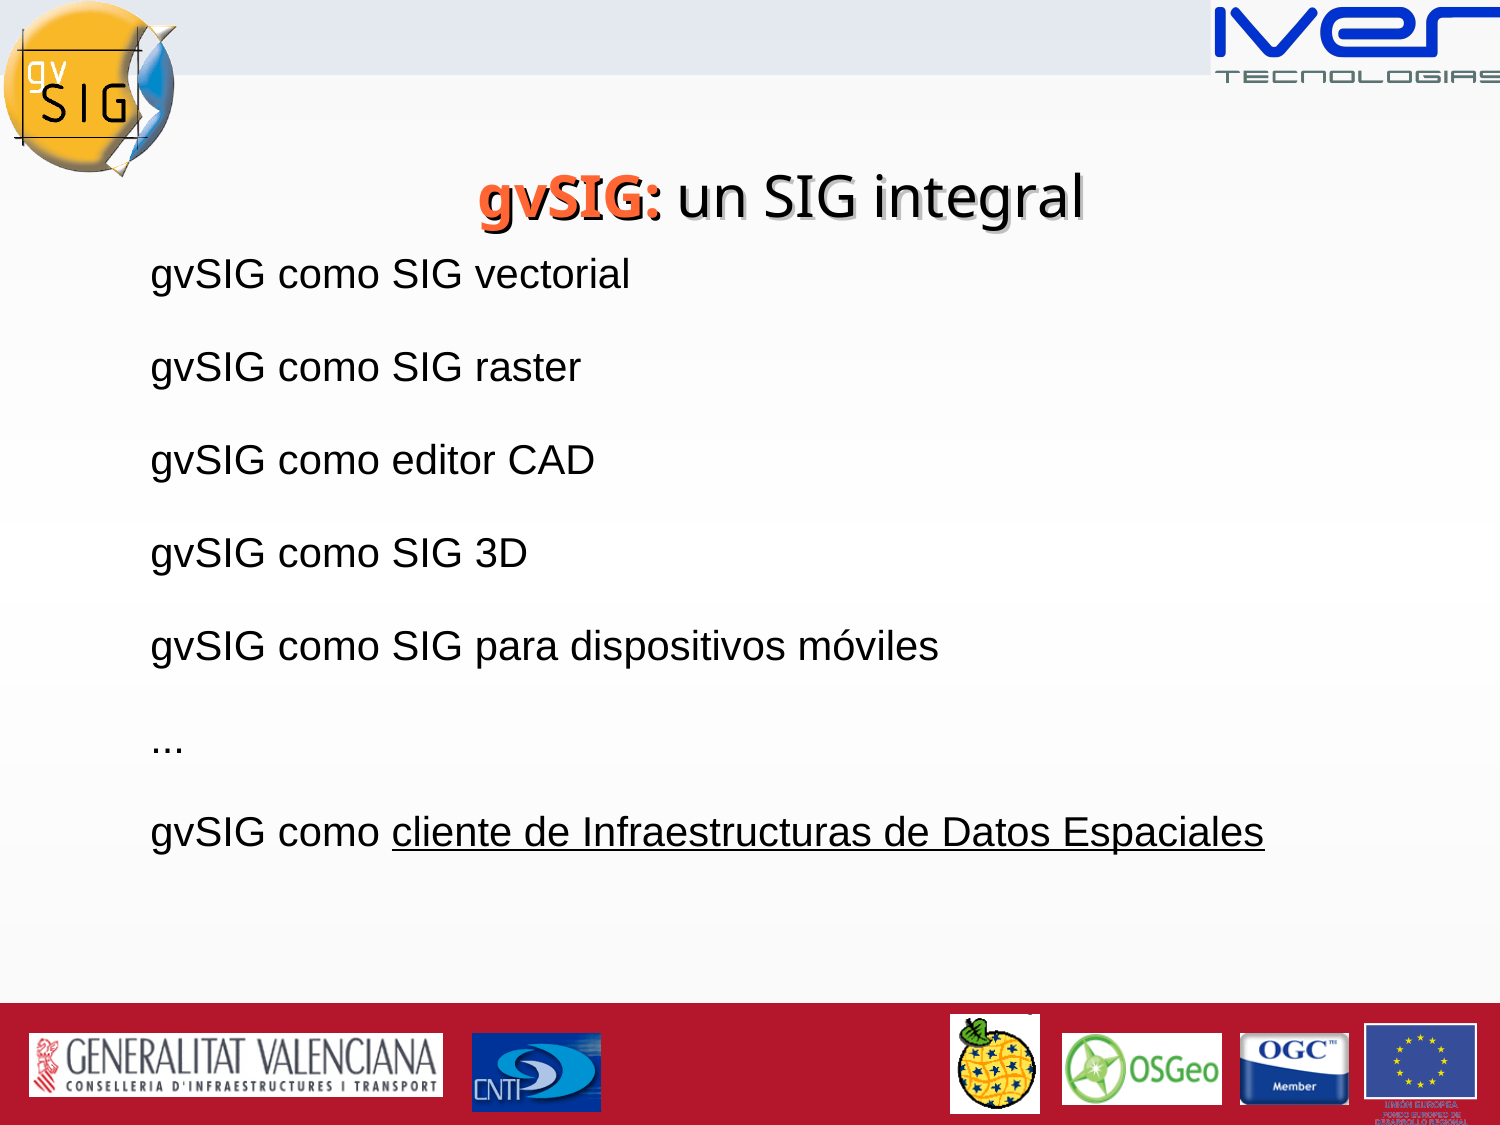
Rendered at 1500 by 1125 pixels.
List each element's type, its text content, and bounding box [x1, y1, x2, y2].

picture [29, 1033, 443, 1097]
picture [1210, 0, 1500, 98]
text_box gvSIG como SIG vectorial gvSIG como SIG raster gvSIG como editor CAD gvSIG como SIG 3D gvSIG como SIG para dispositivos móviles ... gvSIG como cliente de Infraestructuras de Datos Espaciales [135, 243, 1447, 864]
picture [950, 1014, 1040, 1114]
picture [1062, 1033, 1222, 1105]
picture [1240, 1033, 1349, 1105]
text_box gvSIG: un SIG integral [175, 147, 1388, 231]
picture [1364, 1023, 1477, 1125]
picture [472, 1033, 601, 1112]
picture [0, 0, 178, 179]
